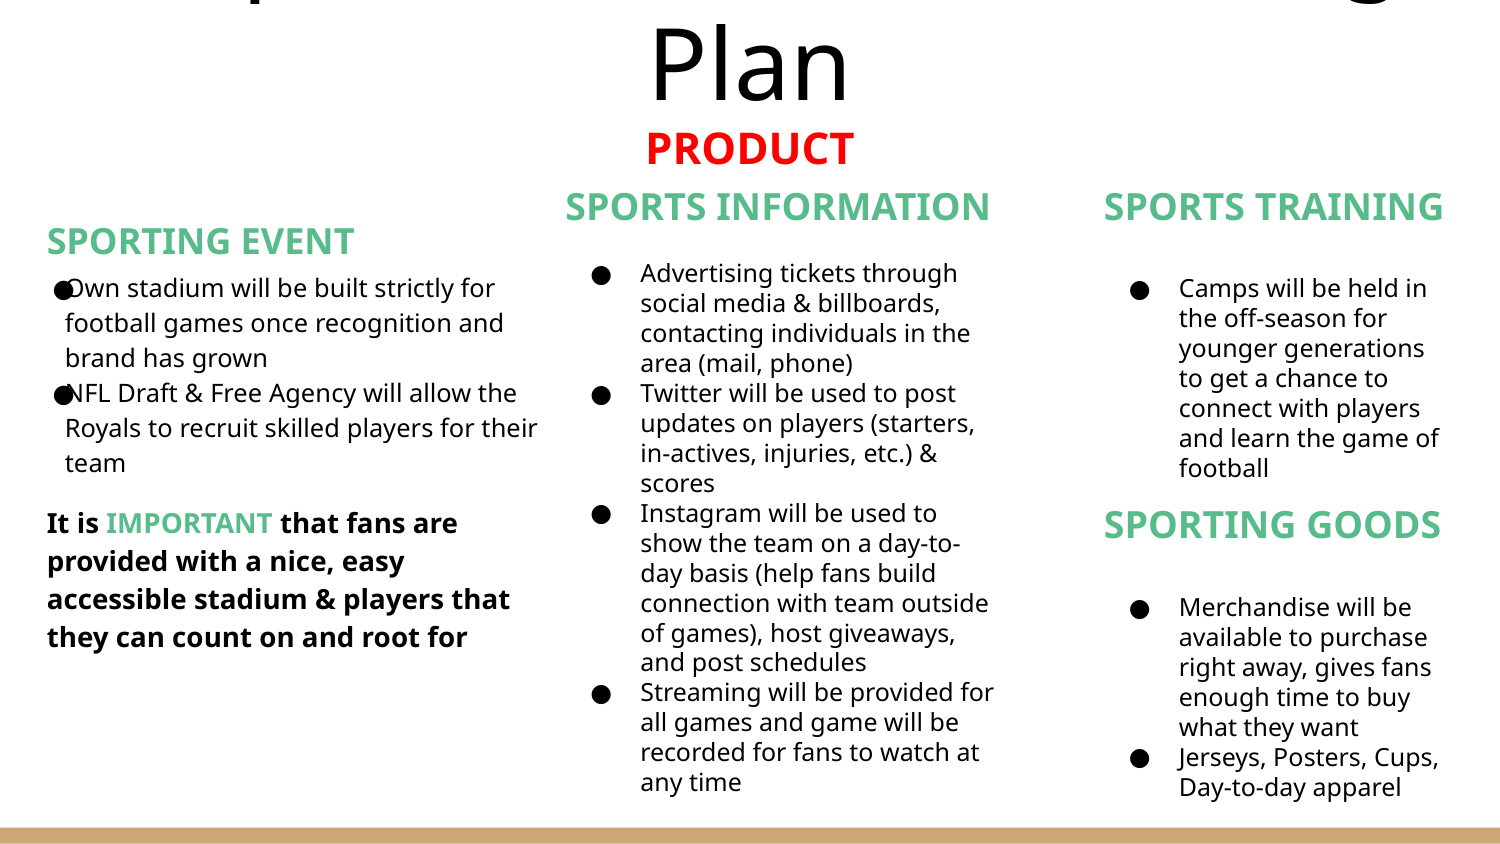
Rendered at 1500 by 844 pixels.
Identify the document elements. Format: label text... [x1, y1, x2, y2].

text_box SPORTING GOODS Merchandise will be available to purchase right away, gives fans enough time to buy what they want Jerseys, Posters, Cups, Day-to-day apparel [1088, 486, 1486, 770]
list SPORTING EVENT Own stadium will be built strictly for football games once recognition and brand has grown NFL Draft & Free Agency will allow the Royals to recruit skilled players for their team It is IMPORTANT that fans are provided with a nice, easy accessible stadium & players that they can count on and root for [31, 196, 550, 690]
text_box SPORTS TRAINING Camps will be held in the off-season for younger generations to get a chance to connect with players and learn the game of football [1088, 167, 1468, 486]
text_box SPORTS INFORMATION Advertising tickets through social media & billboards, contacting individuals in the area (mail, phone) Twitter will be used to post updates on players (starters, in-actives, injuries, etc.) & scores Instagram will be used to show the team on a day-to-day basis (help fans build connection with team outside of games), host giveaways, and post schedules Streaming will be provided for all games and game will be recorded for fans to watch at any time [550, 167, 1012, 739]
title Step 3: Five P’s of Marketing Plan PRODUCT [51, 51, 1449, 189]
